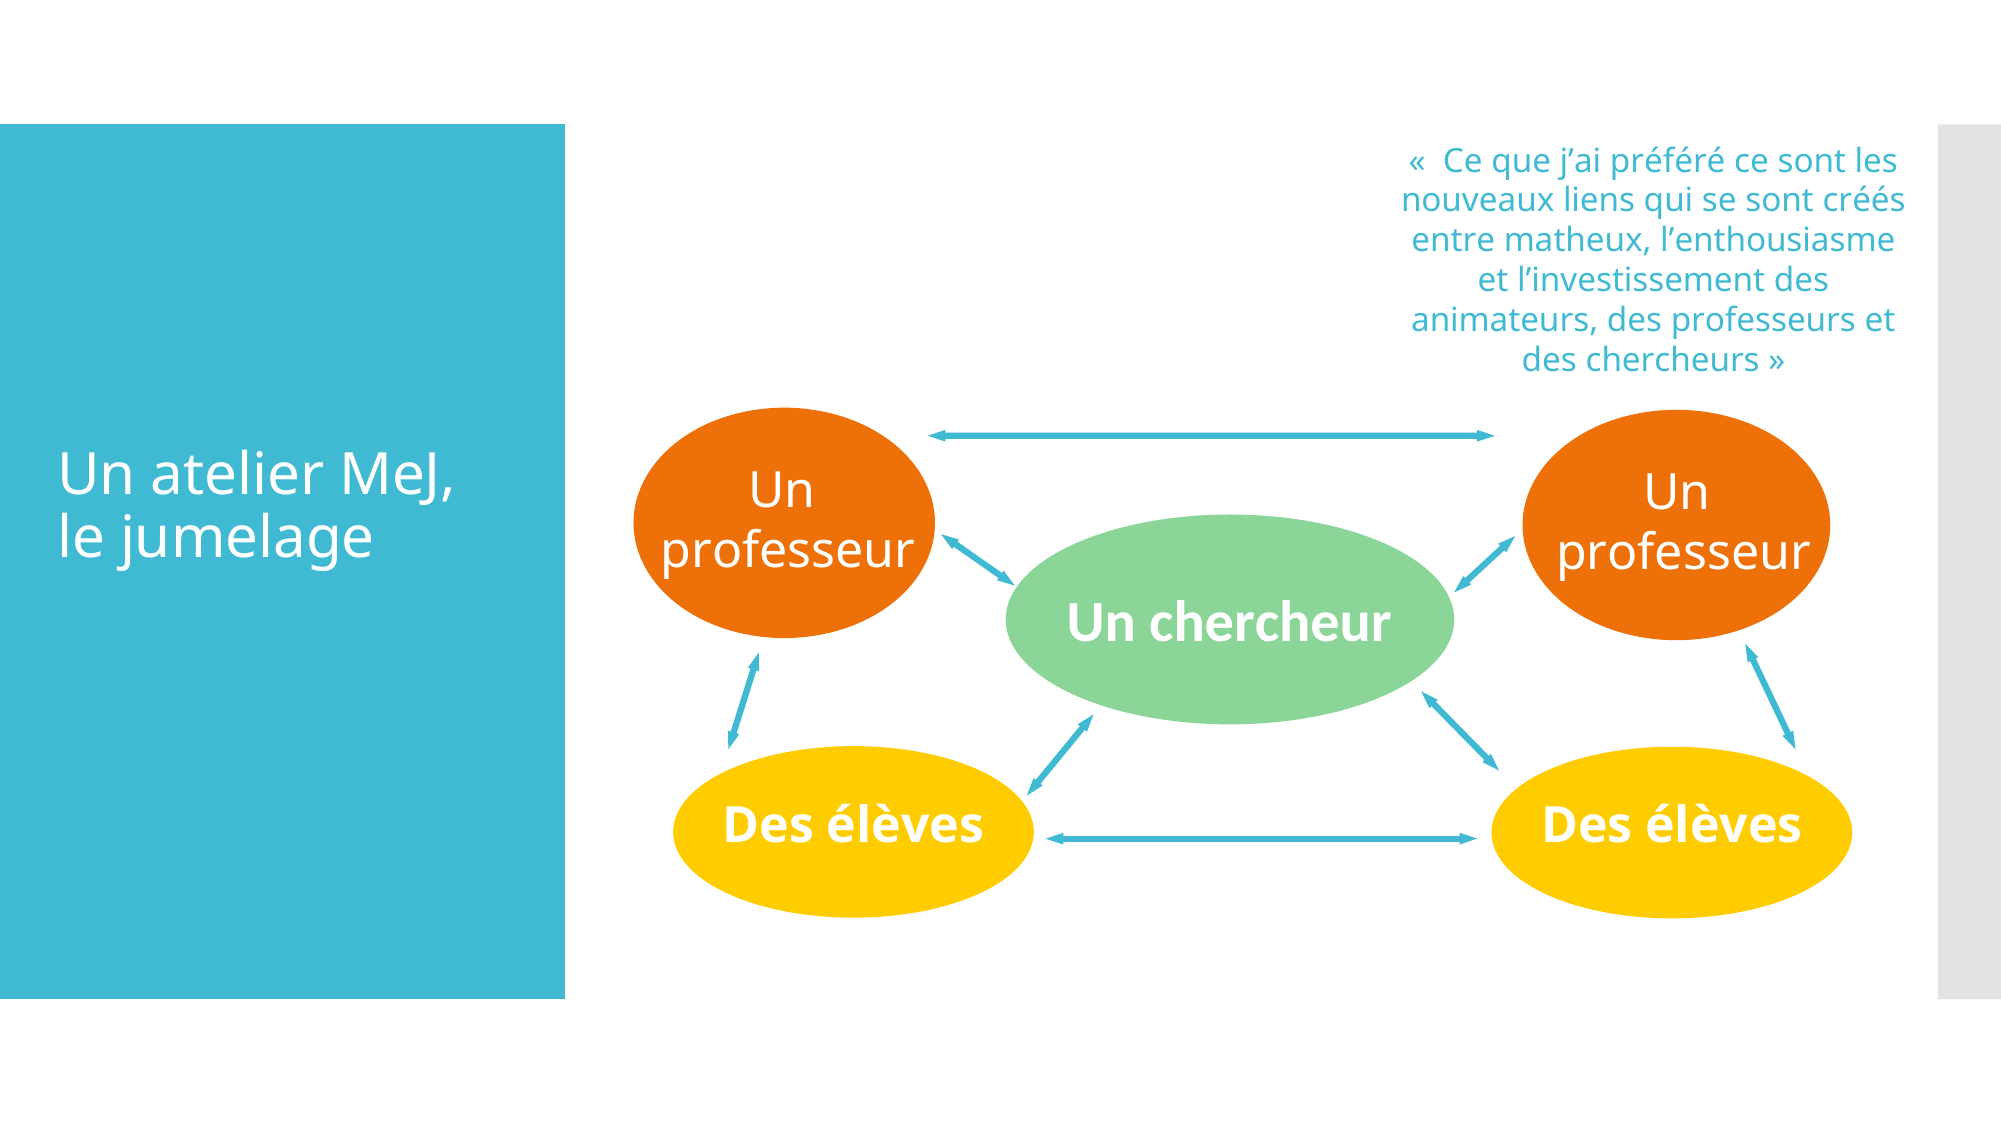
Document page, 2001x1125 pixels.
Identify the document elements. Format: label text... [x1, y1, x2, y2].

text_box [661, 585, 908, 636]
text_box Un chercheur [981, 576, 1477, 661]
text_box « Ce que j’ai préféré ce sont les nouveaux liens qui se sont créés entre matheux, l’enthousiasme et l’investissement des animateurs, des professeurs et des chercheurs » [1385, 131, 1926, 431]
text_box [1504, 860, 1839, 916]
text_box [1525, 749, 1819, 786]
text_box [686, 860, 1021, 915]
text_box Des élèves [1483, 786, 1861, 860]
text_box Des élèves [664, 785, 1042, 860]
text_box [1024, 661, 1436, 725]
text_box Un professeur [1505, 452, 1863, 587]
title Un atelier MeJ, le jumelage [41, 187, 507, 578]
text_box [1550, 587, 1802, 638]
text_box [707, 749, 1000, 785]
text_box [1562, 412, 1791, 452]
text_box [1025, 514, 1435, 576]
text_box [672, 410, 897, 450]
text_box Un professeur [609, 450, 967, 585]
